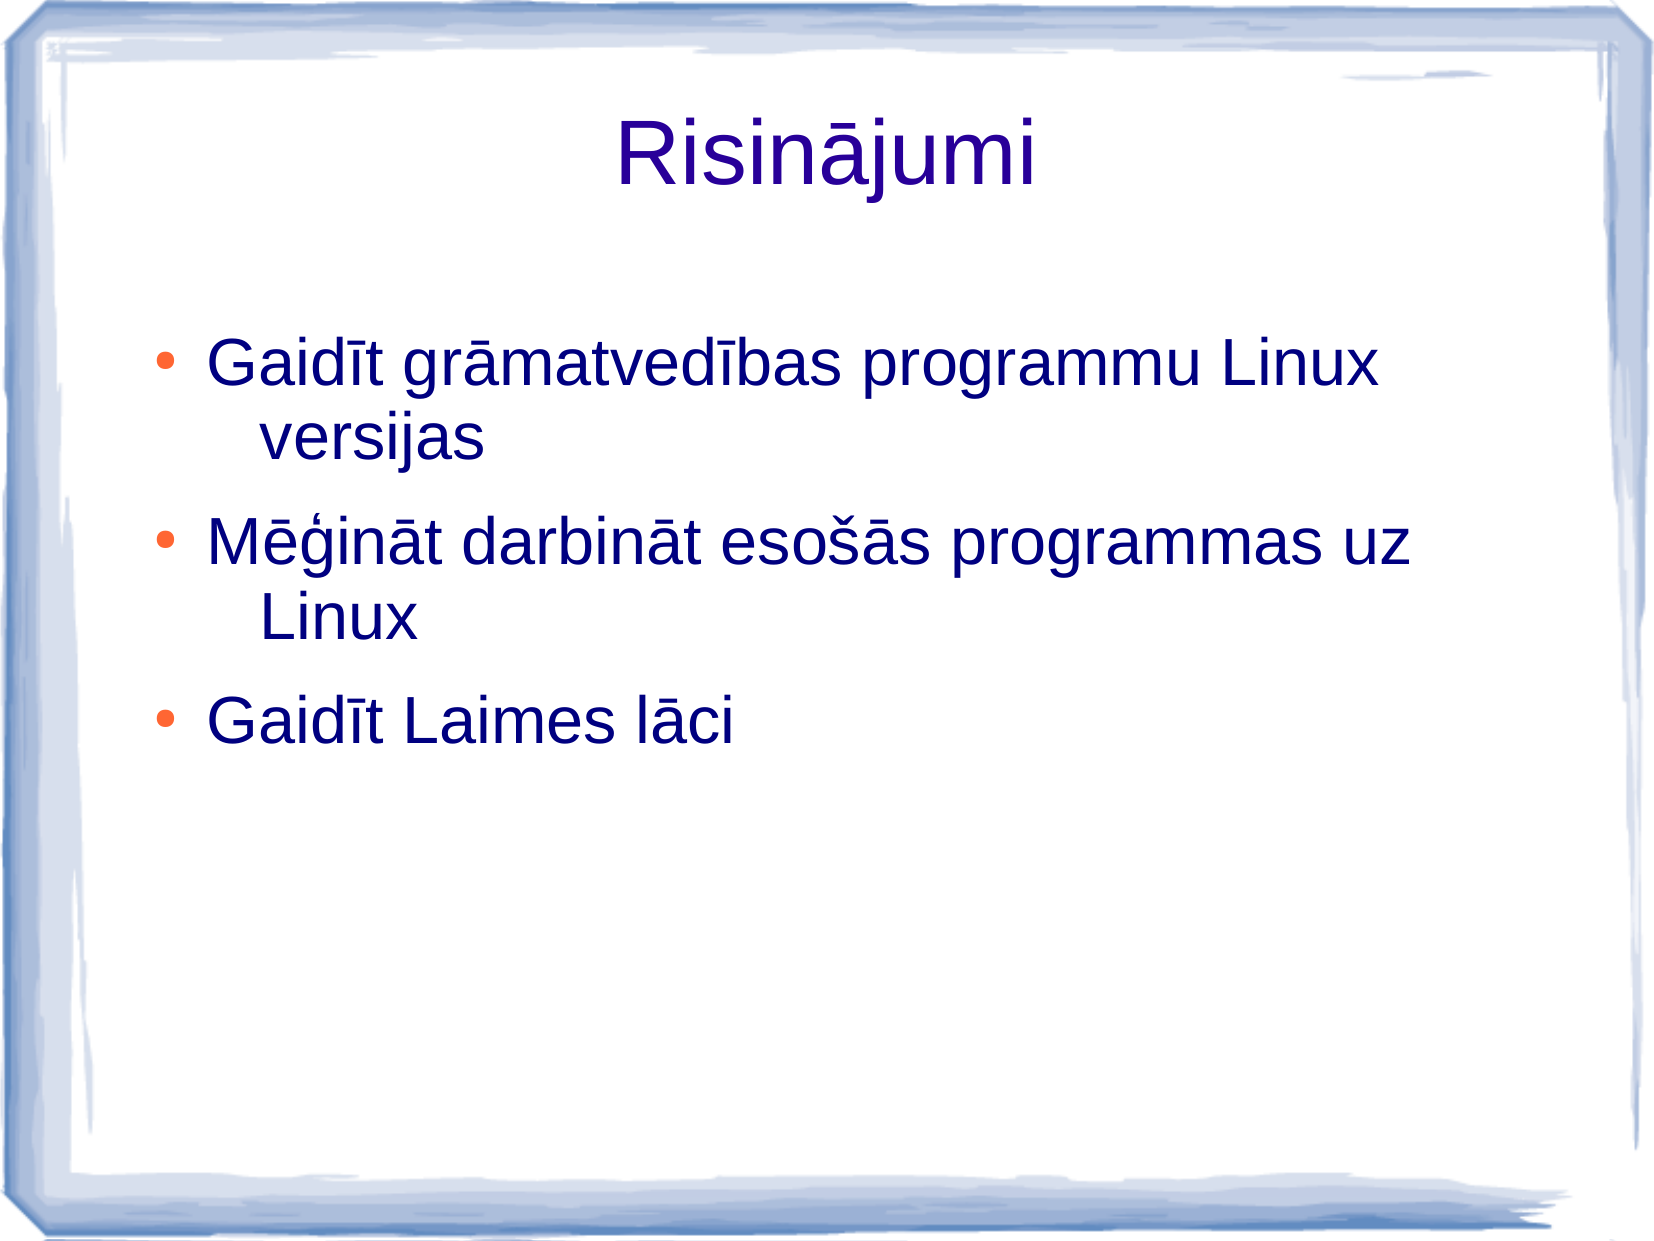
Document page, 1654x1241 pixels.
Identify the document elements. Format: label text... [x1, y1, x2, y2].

title Risinājumi [82, 49, 1571, 257]
list Gaidīt grāmatvedības programmu Linux versijas Mēģināt darbināt esošās programmas uz Linux Gaidīt Laimes lāci [118, 324, 1571, 1129]
picture [0, 0, 1654, 1241]
